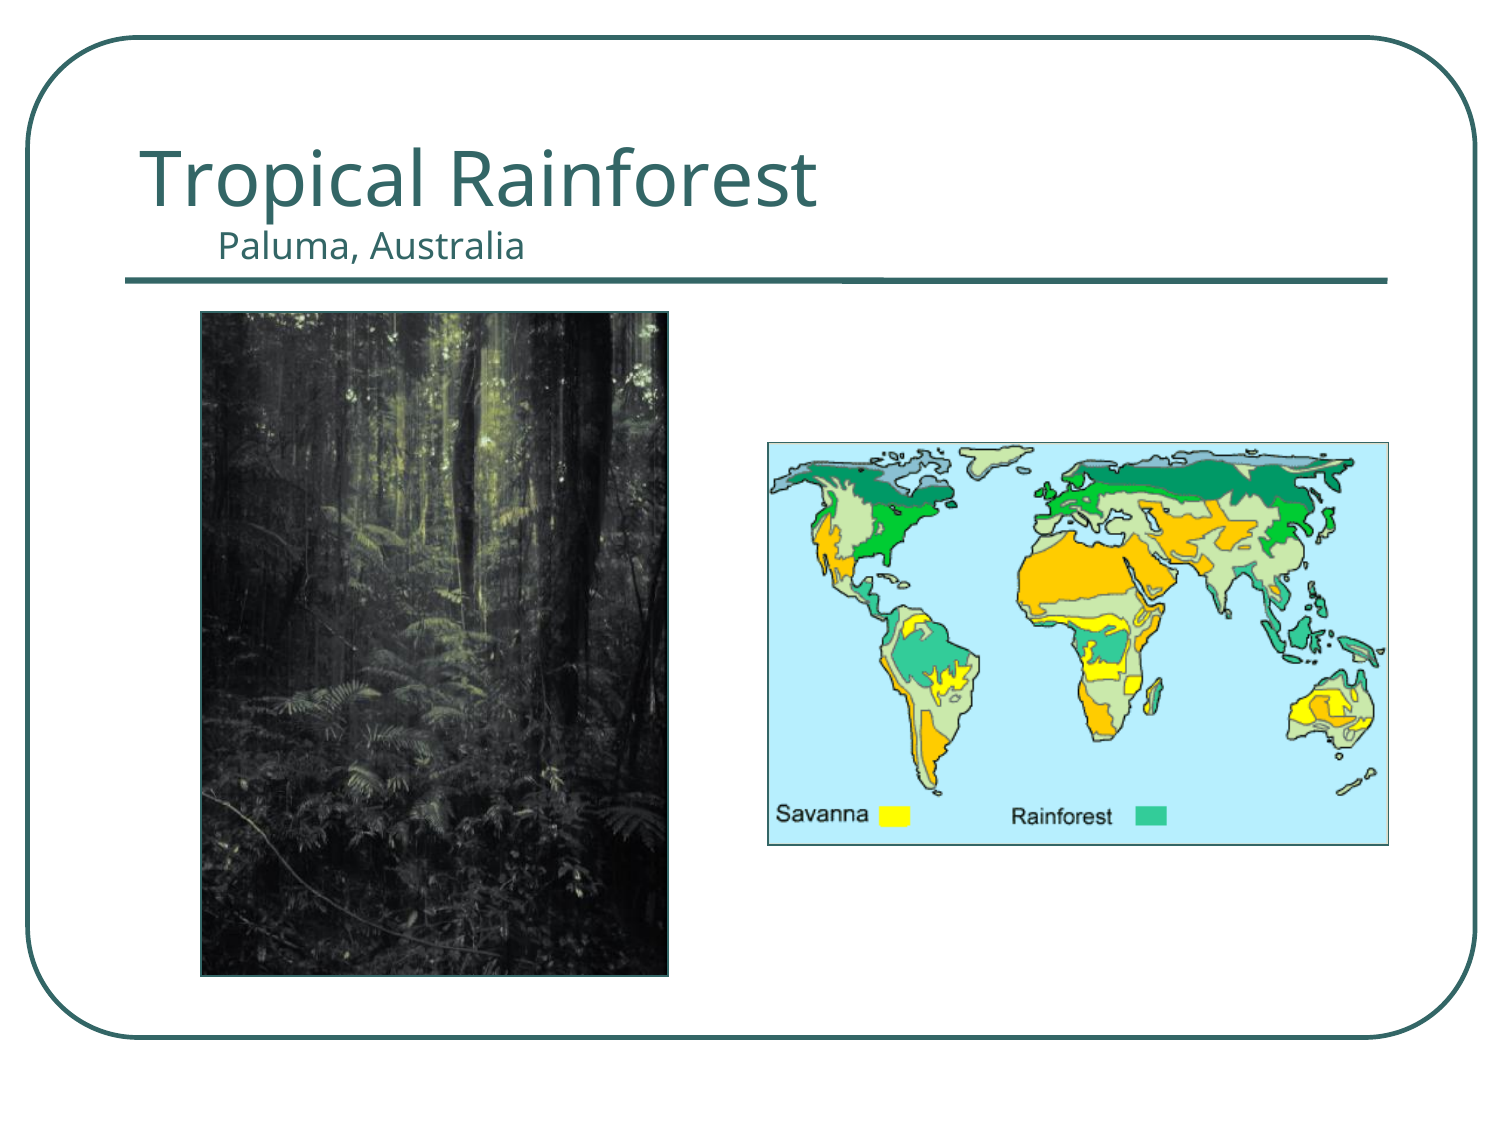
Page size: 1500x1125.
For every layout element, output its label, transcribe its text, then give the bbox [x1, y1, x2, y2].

title Tropical Rainforest Paluma, Australia [125, 87, 1388, 275]
picture [201, 312, 668, 976]
picture [768, 443, 1388, 845]
